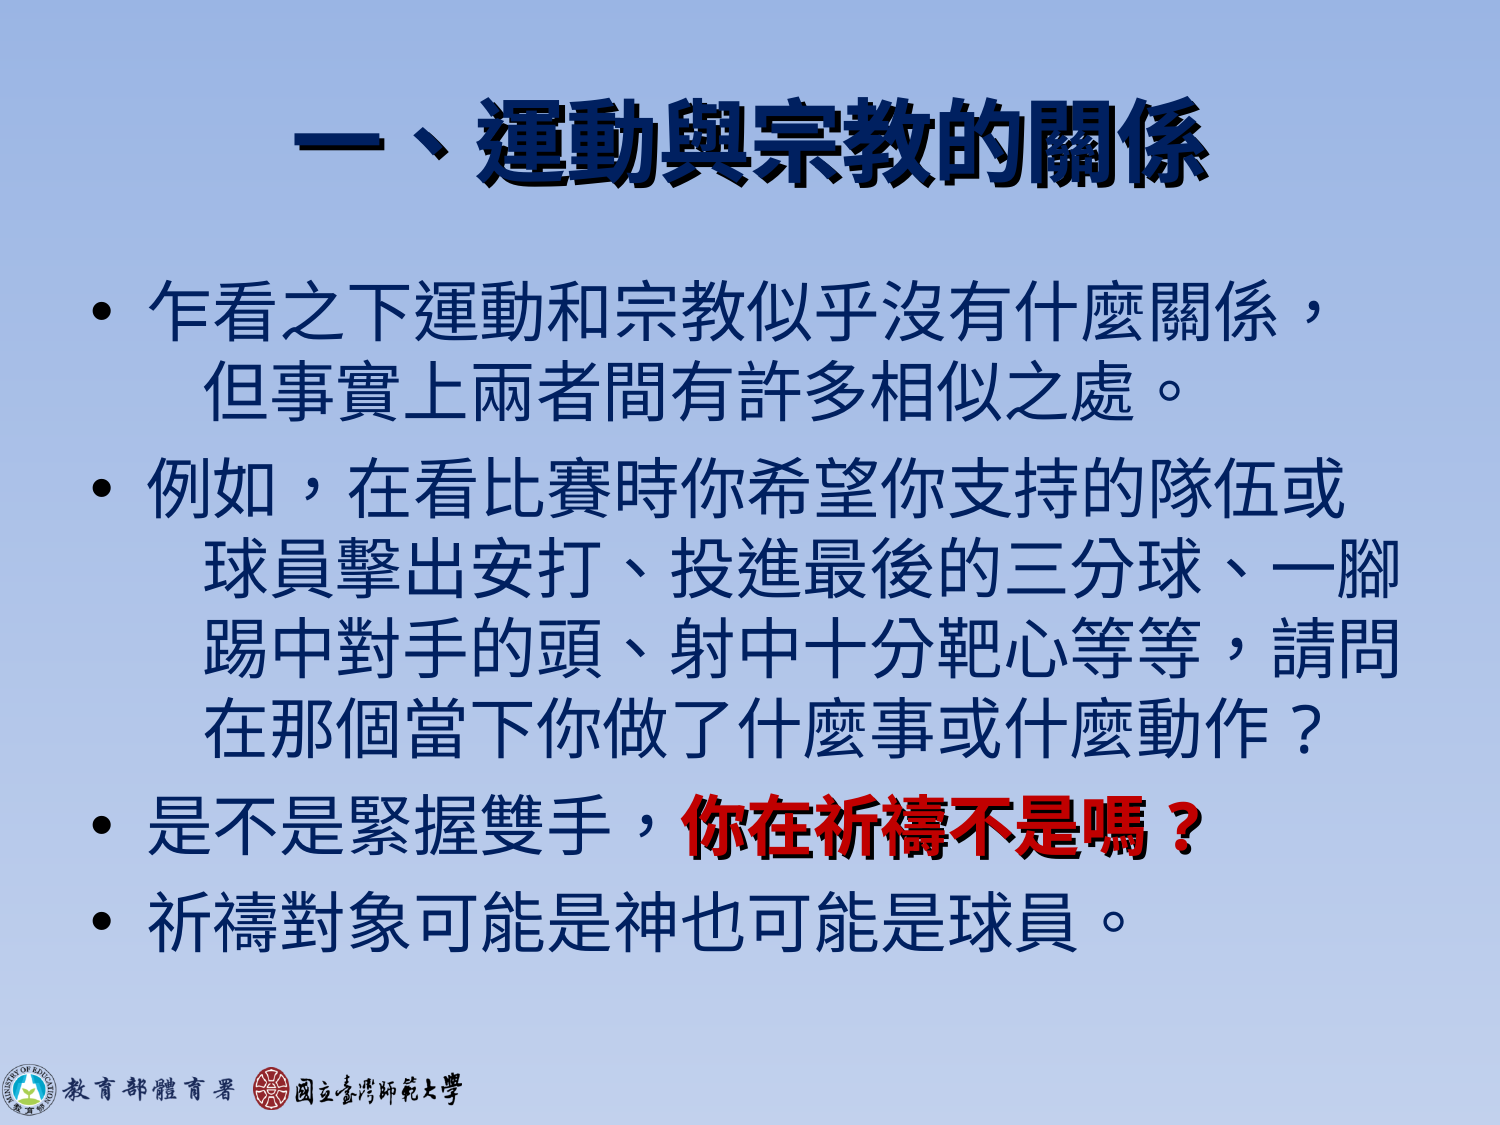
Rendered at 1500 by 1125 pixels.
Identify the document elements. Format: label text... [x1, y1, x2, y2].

title 一、運動與宗教的關係 [75, 45, 1426, 233]
list 乍看之下運動和宗教似乎沒有什麼關係，但事實上兩者間有許多相似之處。 例如，在看比賽時你希望你支持的隊伍或球員擊出安打、投進最後的三分球、一腳踢中對手的頭、射中十分靶心等等，請問在那個當下你做了什麼事或什麼動作? 是不是緊握雙手，你在祈禱不是嗎? 祈禱對象可能是神也可能是球員。 [75, 262, 1426, 1005]
